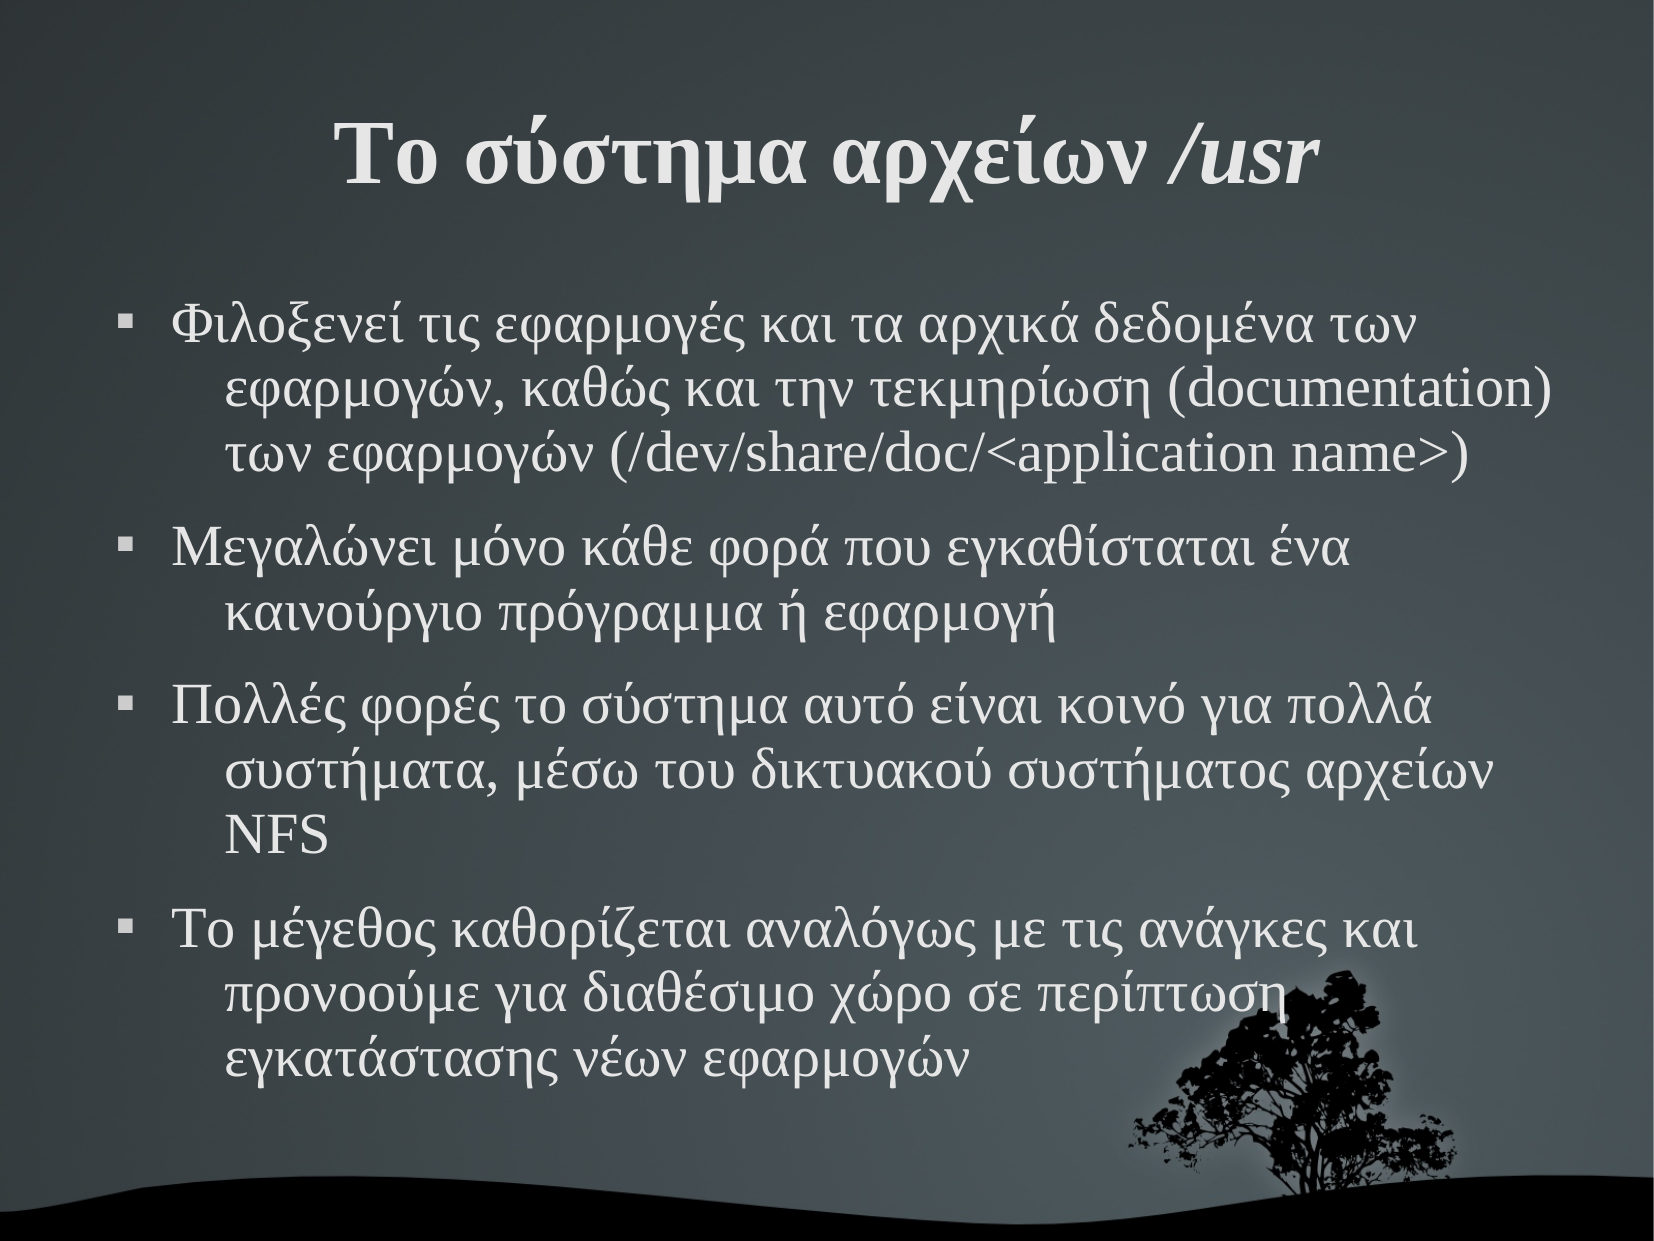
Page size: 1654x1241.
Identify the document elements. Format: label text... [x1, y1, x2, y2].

title Το σύστημα αρχείων /usr [82, 49, 1571, 257]
picture [0, 0, 1654, 1241]
list Φιλοξενεί τις εφαρμογές και τα αρχικά δεδομένα των εφαρμογών, καθώς και την τεκμηρίωση (documentation) των εφαρμογών (/dev/share/doc/<application name>) Μεγαλώνει μόνο κάθε φορά που εγκαθίσταται ένα καινούργιο πρόγραμμα ή εφαρμογή Πολλές φορές το σύστημα αυτό είναι κοινό για πολλά συστήματα, μέσω του δικτυακού συστήματος αρχείων NFS Το μέγεθος καθορίζεται αναλόγως με τις ανάγκες και προνοούμε για διαθέσιμο χώρο σε περίπτωση εγκατάστασης νέων εφαρμογών [82, 290, 1571, 1155]
